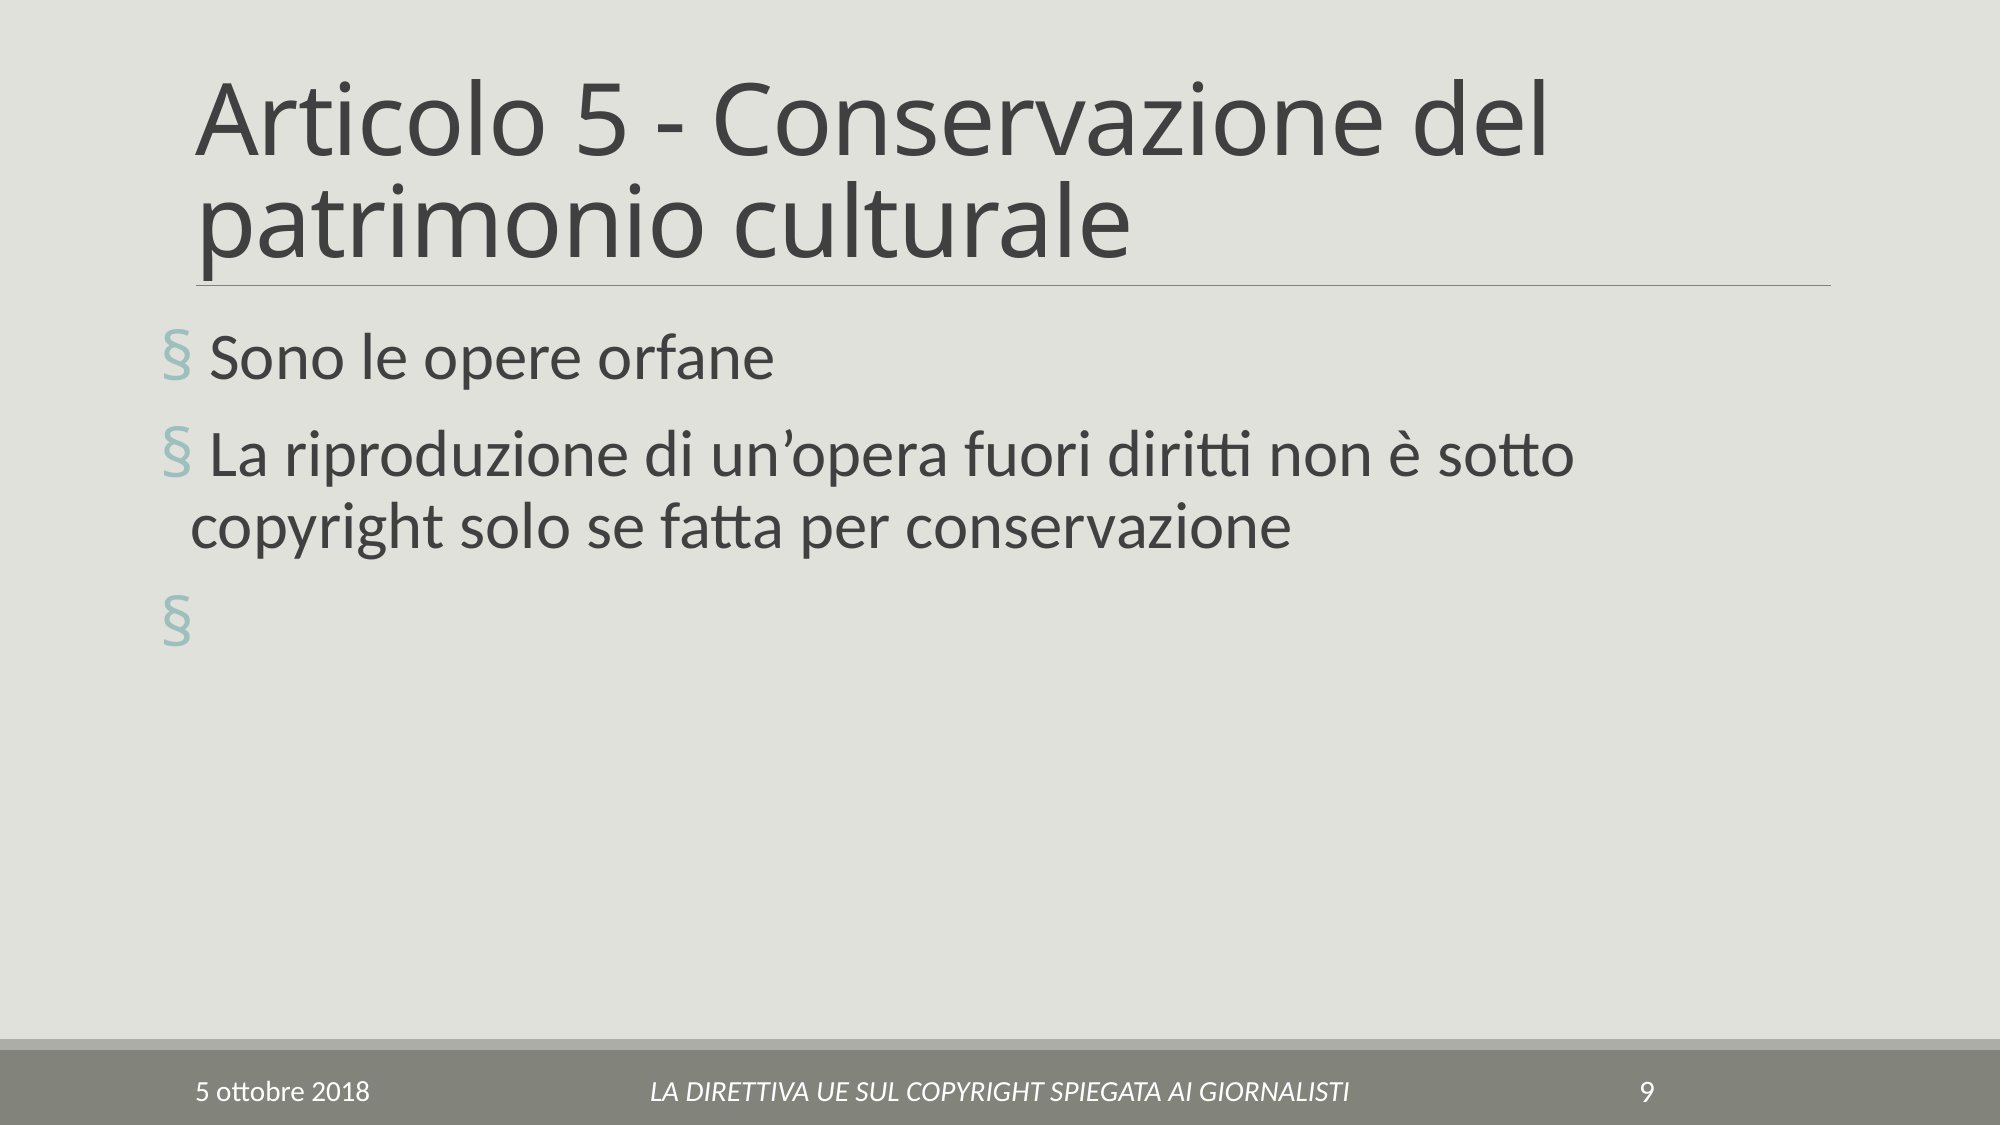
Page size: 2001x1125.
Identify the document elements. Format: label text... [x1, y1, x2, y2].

text_box 9 [1624, 1059, 1840, 1120]
text_box 5 ottobre 2018 [180, 1059, 586, 1120]
text_box La direttiva Ue sul copyright spiegata ai giornalisti [604, 1059, 1396, 1120]
title Articolo 5 - Conservazione del patrimonio culturale [180, 47, 1831, 286]
list Sono le opere orfane La riproduzione di un’opera fuori diritti non è sotto copyright solo se fatta per conservazione [160, 314, 1811, 975]
